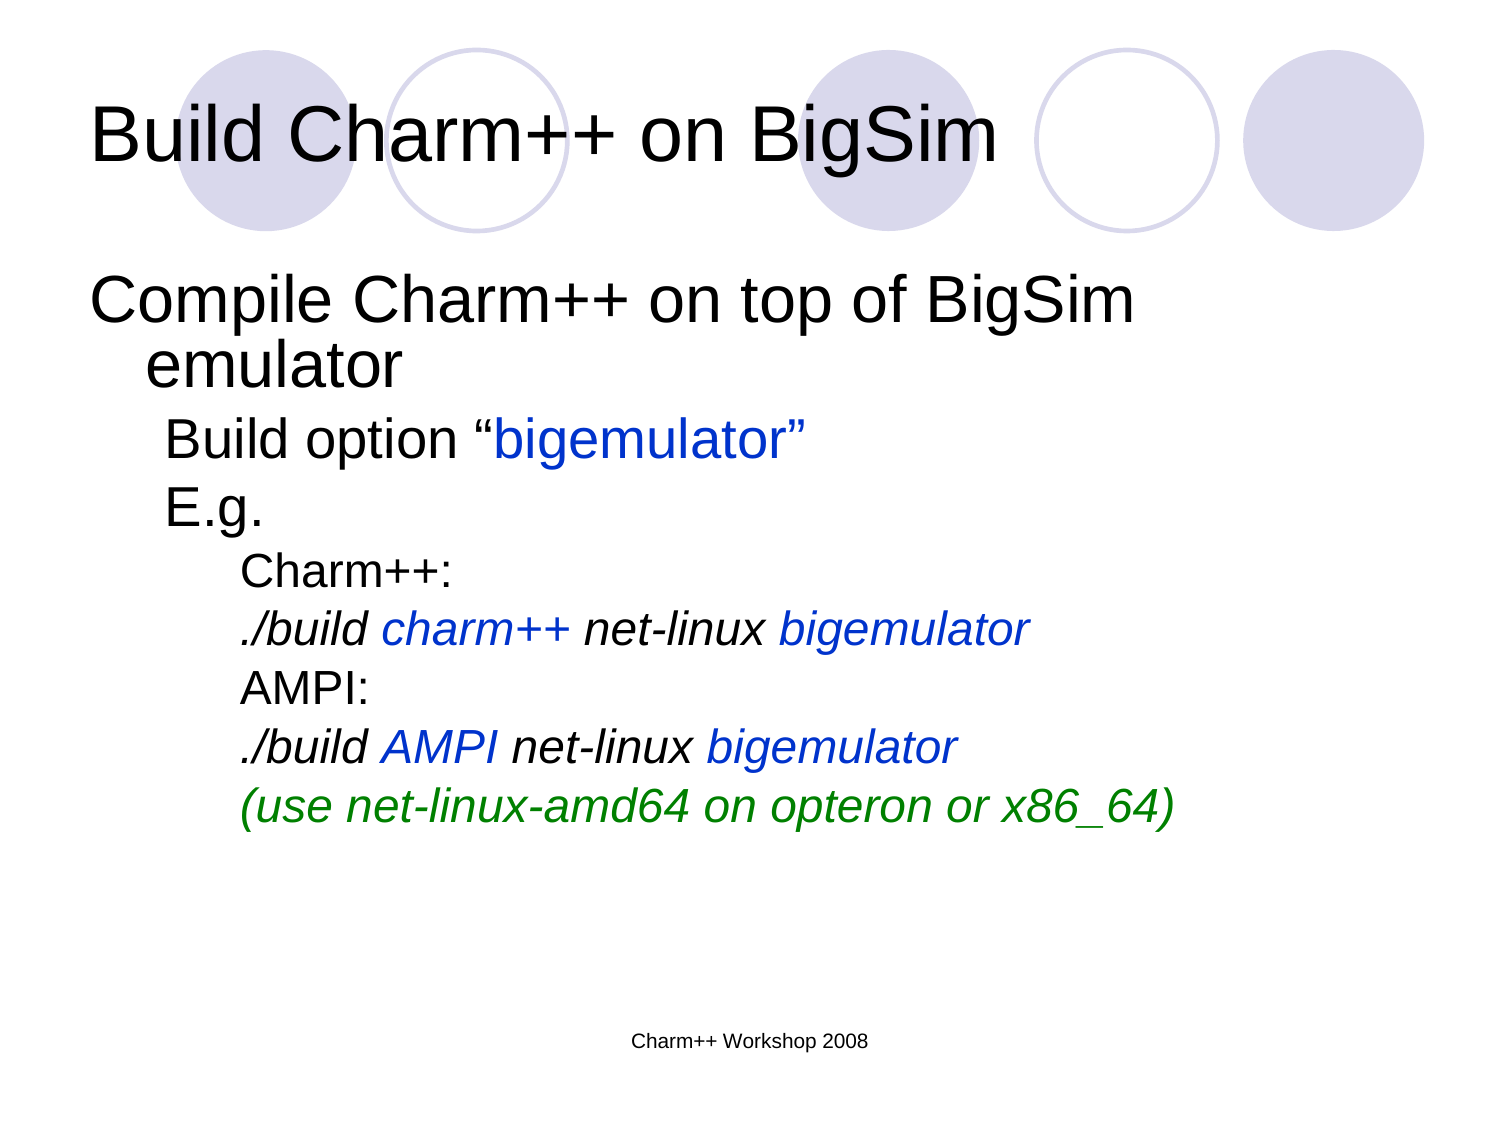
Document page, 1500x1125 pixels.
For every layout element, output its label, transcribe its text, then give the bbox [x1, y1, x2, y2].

title Build Charm++ on BigSim [75, 45, 1426, 233]
list Compile Charm++ on top of BigSim emulator Build option “bigemulator” E.g. Charm++: ./build charm++ net-linux bigemulator AMPI: ./build AMPI net-linux bigemulator (use net-linux-amd64 on opteron or x86_64) [75, 262, 1426, 1006]
